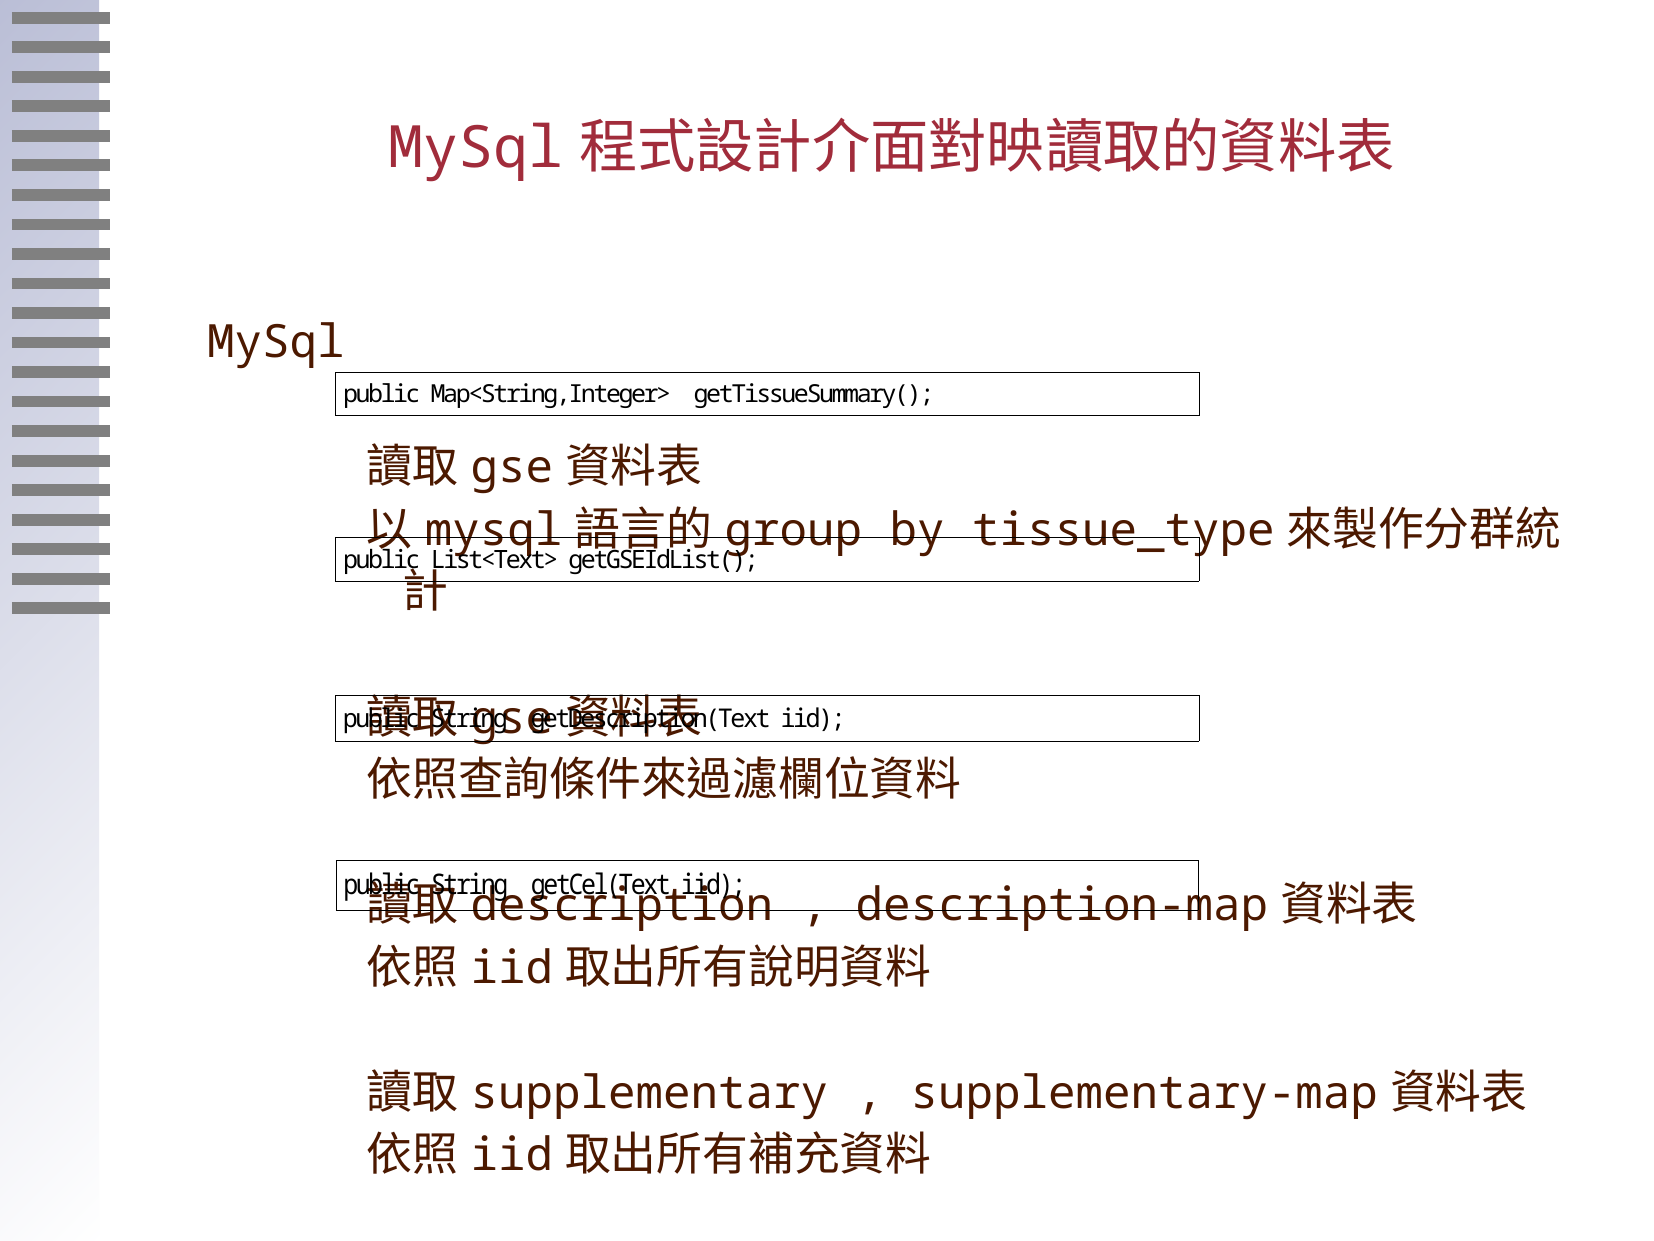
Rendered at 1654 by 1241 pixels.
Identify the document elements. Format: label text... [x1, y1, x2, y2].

list MySql 讀取gse資料表 以mysql語言的group by tissue_type來製作分群統計 讀取gse資料表 依照查詢條件來過濾欄位資料 讀取description , description-map資料表 依照iid取出所有說明資料 讀取supplementary , supplementary-map資料表 依照iid取出所有補充資料 [189, 308, 1602, 1204]
chart [242, 860, 1406, 916]
chart [242, 695, 1407, 751]
title MySql程式設計介面對映讀取的資料表 [185, 52, 1598, 239]
chart [242, 536, 1407, 595]
chart [242, 372, 1407, 433]
